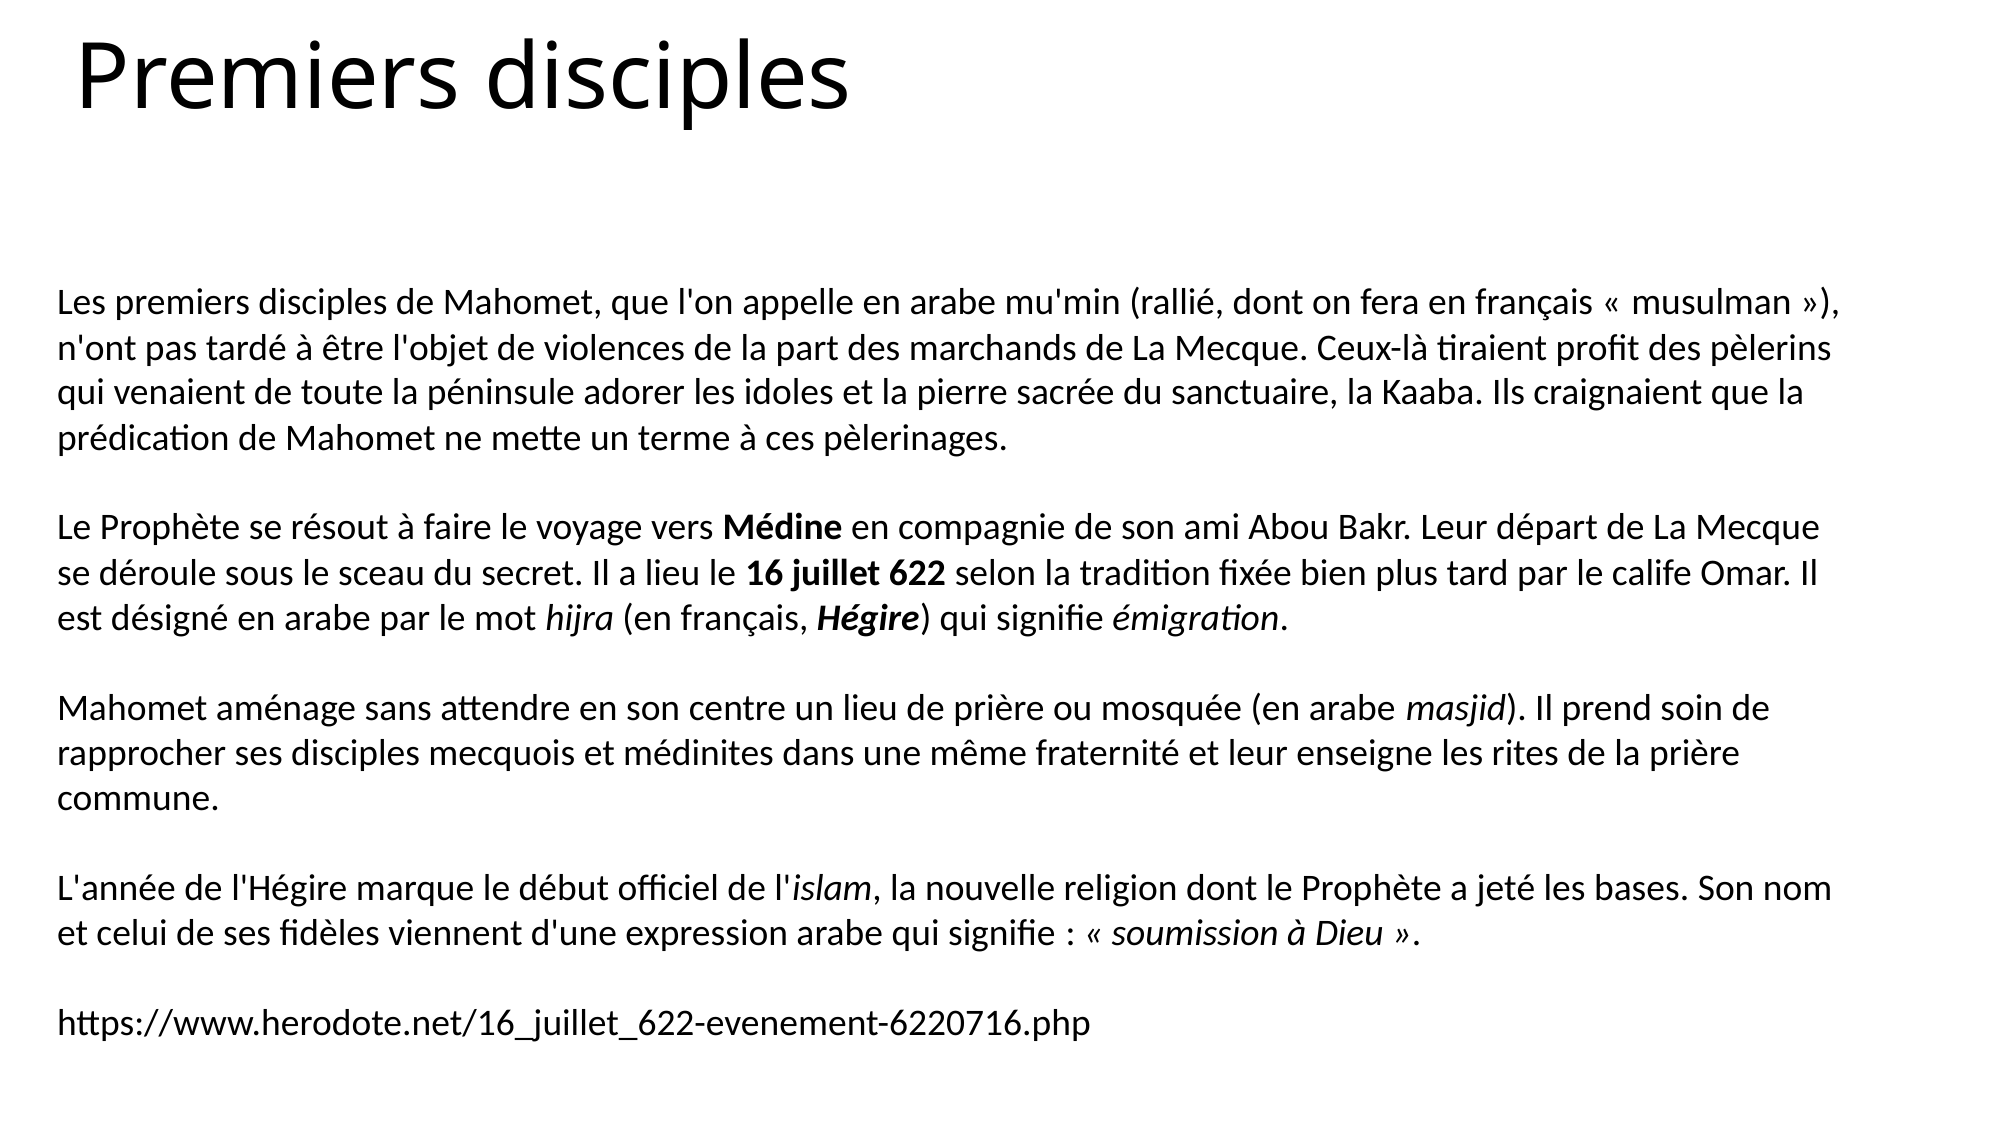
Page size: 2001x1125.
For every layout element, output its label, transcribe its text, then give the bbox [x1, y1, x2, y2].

text_box Premiers disciples [59, 21, 1785, 180]
text_box Les premiers disciples de Mahomet, que l'on appelle en arabe mu'min (rallié, dont on fera en français « musulman »), n'ont pas tardé à être l'objet de violences de la part des marchands de La Mecque. Ceux-là tiraient profit des pèlerins qui venaient de toute la péninsule adorer les idoles et la pierre sacrée du sanctuaire, la Kaaba. Ils craignaient que la prédication de Mahomet ne mette un terme à ces pèlerinages. Le Prophète se résout à faire le voyage vers Médine en compagnie de son ami Abou Bakr. Leur départ de La Mecque se déroule sous le sceau du secret. Il a lieu le 16 juillet 622 selon la tradition fixée bien plus tard par le calife Omar. Il est désigné en arabe par le mot hijra (en français, Hégire) qui signifie émigration. Mahomet aménage sans attendre en son centre un lieu de prière ou mosquée (en arabe masjid). Il prend soin de rapprocher ses disciples mecquois et médinites dans une même fraternité et leur enseigne les rites de la prière commune. L'année de l'Hégire marque le début officiel de l'islam, la nouvelle religion dont le Prophète a jeté les bases. Son nom et celui de ses fidèles viennent d'une expression arabe qui signifie : « soumission à Dieu ». https://www.herodote.net/16_juillet_622-evenement-6220716.php [41, 270, 1856, 1058]
